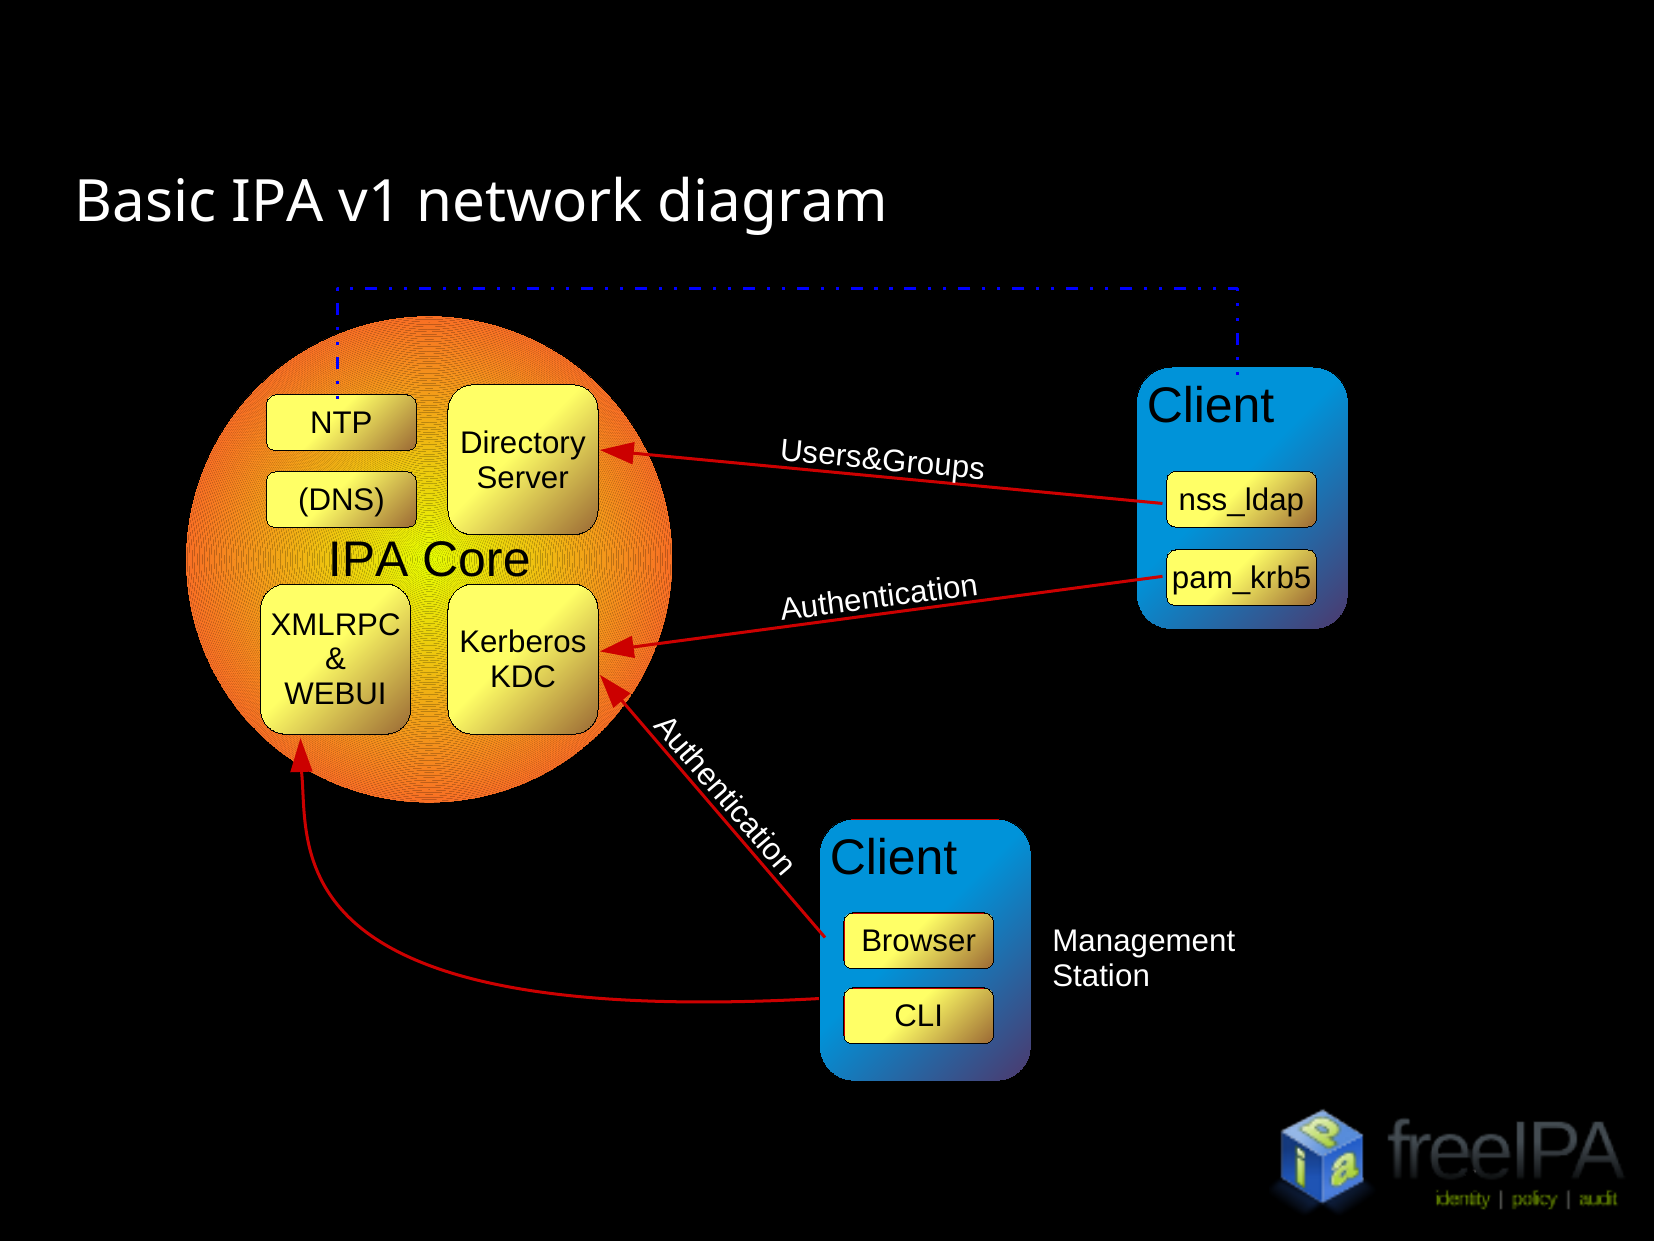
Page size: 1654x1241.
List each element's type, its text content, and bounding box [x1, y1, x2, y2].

text_box Directory Server [447, 384, 599, 535]
text_box pam_krb5 [1166, 549, 1317, 606]
text_box XMLRPC & WEBUI [260, 584, 411, 735]
text_box CLI [843, 987, 994, 1044]
picture [1269, 1105, 1634, 1220]
text_box NTP [266, 394, 417, 451]
text_box Management Station [1052, 923, 1236, 1002]
title Basic IPA v1 network diagram [74, 95, 1506, 303]
text_box nss_ldap [1166, 471, 1317, 528]
text_box Client [819, 818, 1032, 1082]
text_box (DNS) [266, 471, 417, 528]
text_box Browser [843, 912, 994, 969]
text_box Client [1136, 366, 1349, 630]
text_box IPA Core [185, 315, 673, 804]
text_box Kerberos KDC [447, 584, 599, 735]
